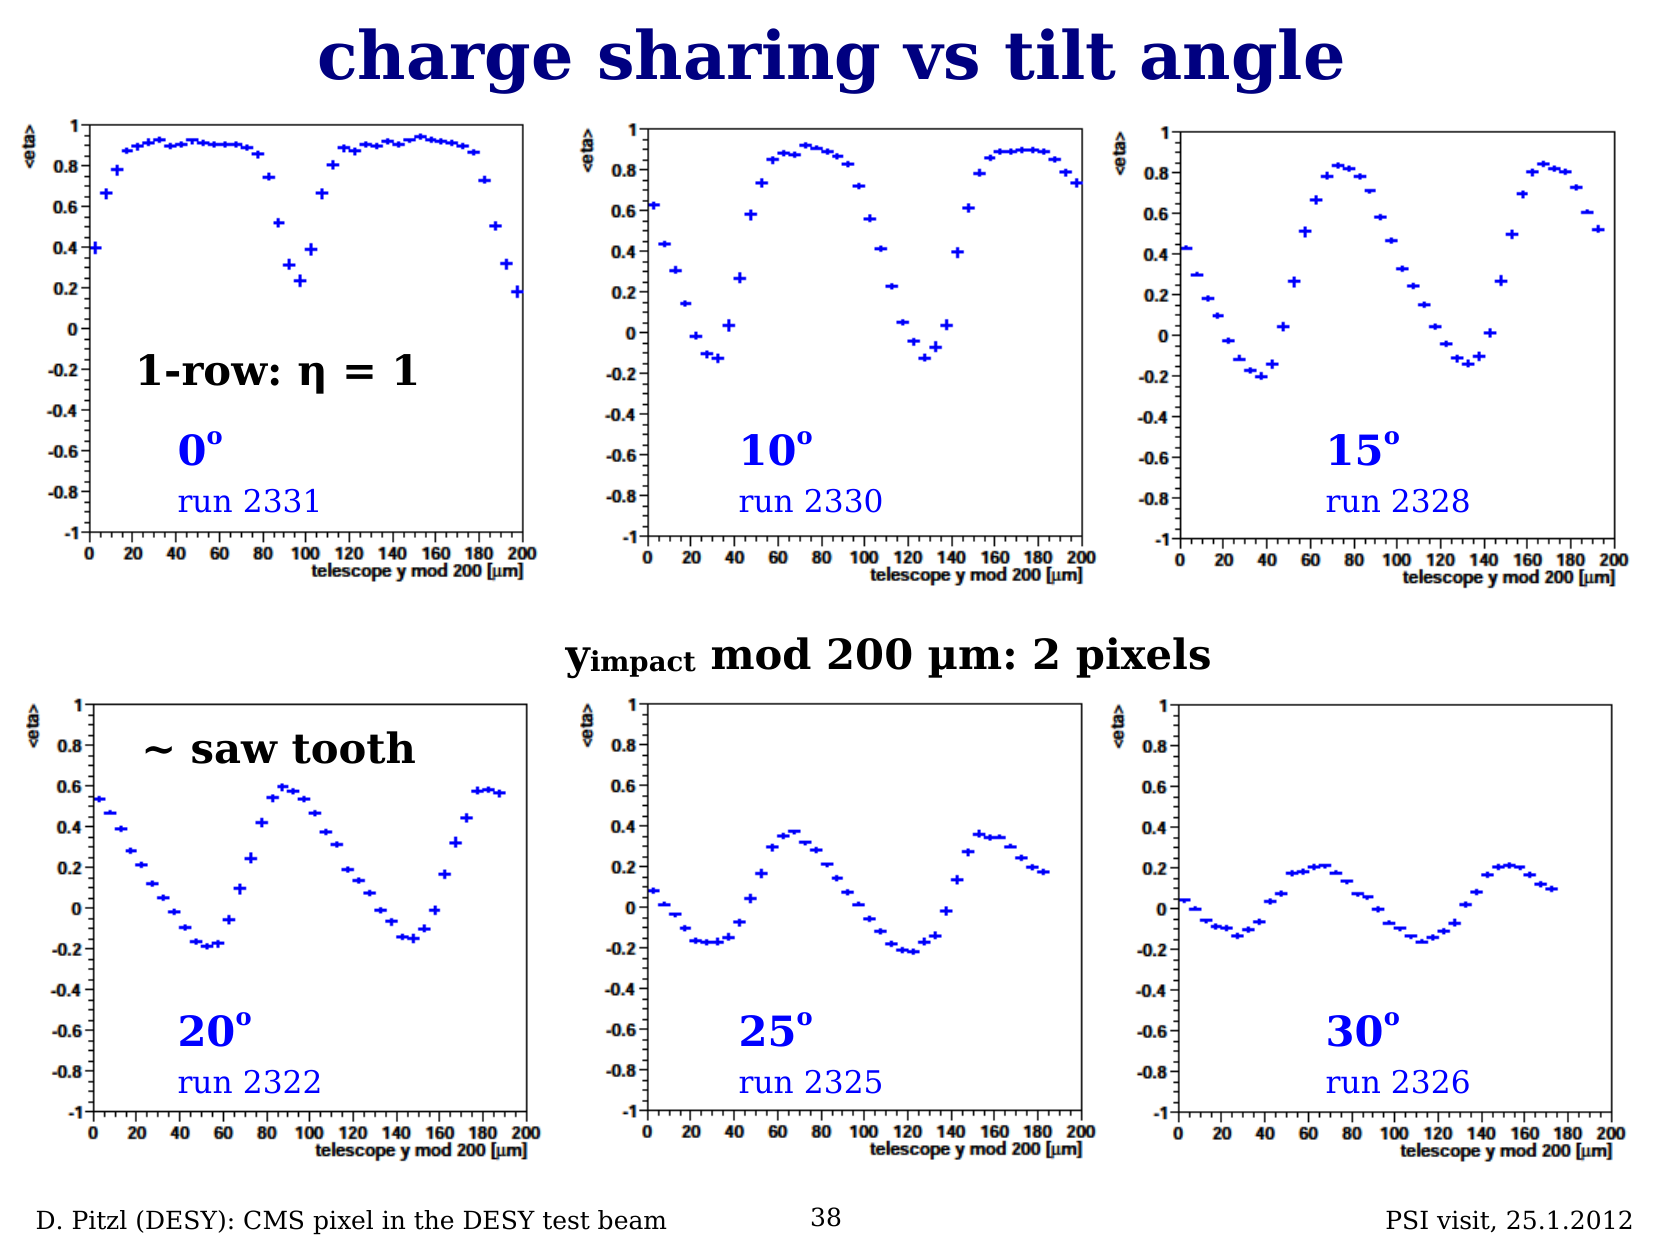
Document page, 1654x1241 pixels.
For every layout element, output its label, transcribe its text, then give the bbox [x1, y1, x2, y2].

picture [26, 696, 545, 1169]
picture [1108, 122, 1633, 596]
text_box 0o run 2331 [177, 410, 324, 509]
text_box 20o run 2322 [177, 991, 324, 1089]
text_box 15o run 2328 [1325, 410, 1472, 509]
text_box 10o run 2330 [738, 410, 885, 509]
picture [574, 119, 1102, 592]
title charge sharing vs tilt angle [0, 16, 1654, 96]
text_box 30o run 2326 [1325, 991, 1472, 1089]
picture [1108, 695, 1630, 1168]
text_box 25o run 2325 [738, 991, 885, 1089]
text_box 1-row: η = 1 [135, 335, 421, 385]
text_box yimpact mod 200 µm: 2 pixels [565, 619, 1212, 680]
picture [19, 115, 538, 588]
picture [580, 694, 1100, 1163]
text_box ~ saw tooth [141, 713, 417, 763]
